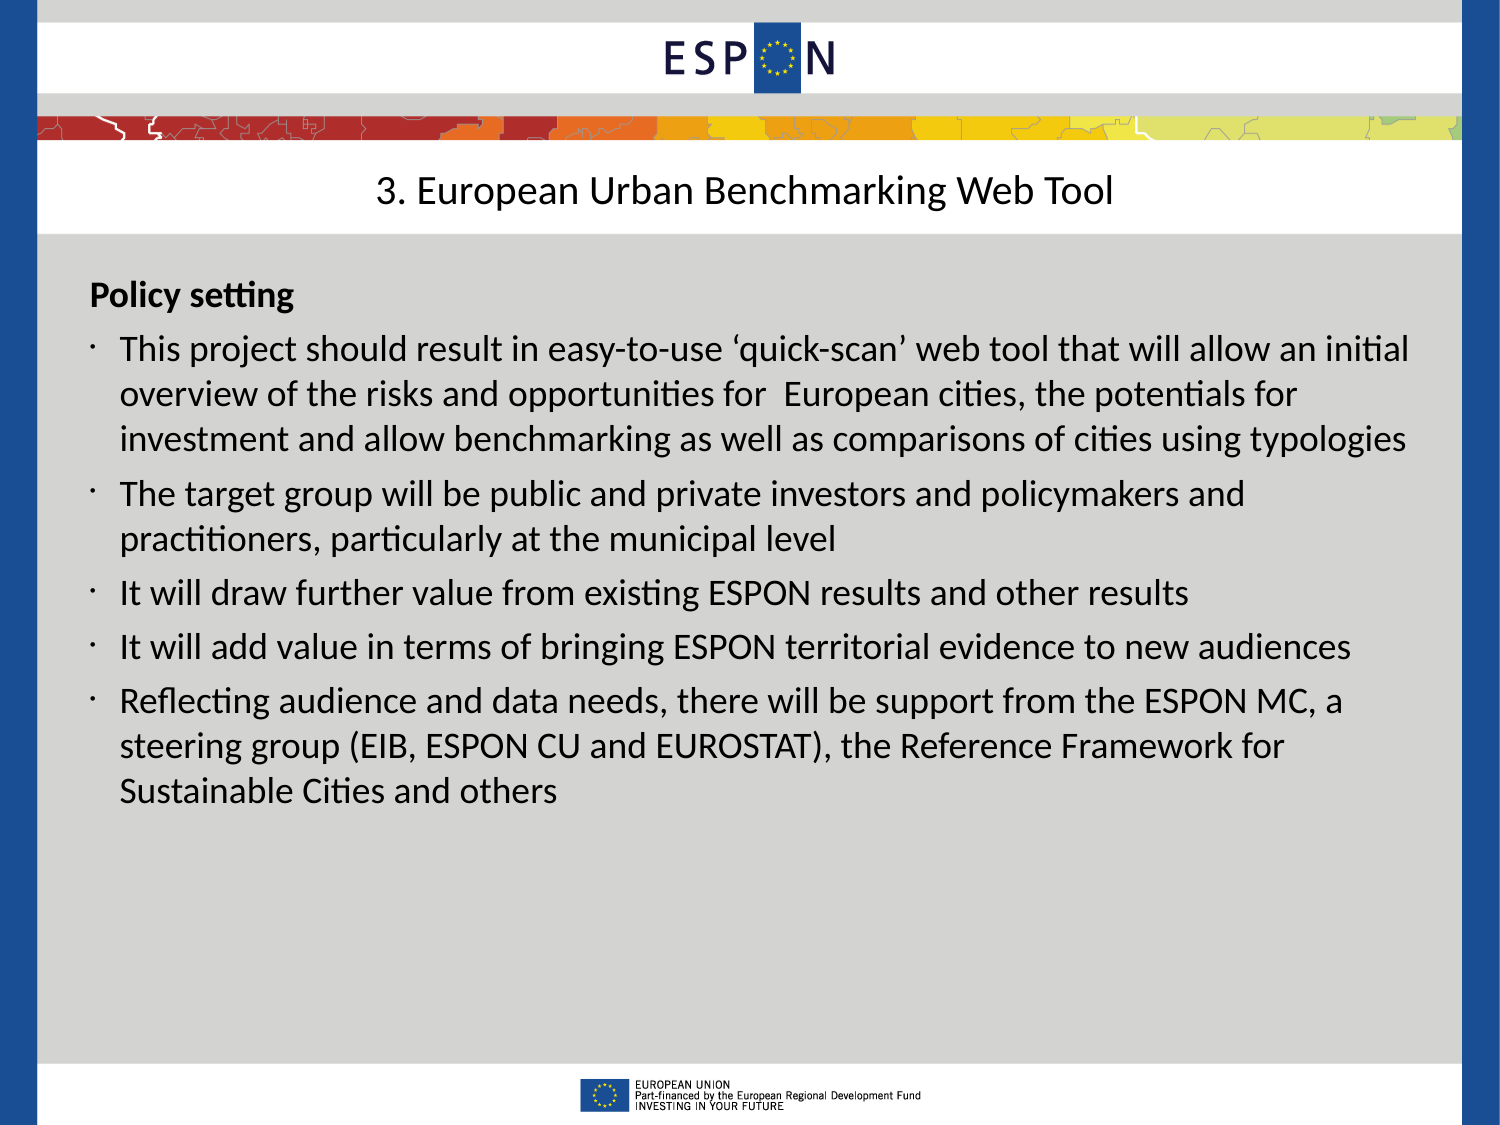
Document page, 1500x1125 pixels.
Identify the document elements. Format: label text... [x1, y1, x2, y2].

text_box 3. European Urban Benchmarking Web Tool [37, 149, 1463, 225]
picture [0, 0, 1500, 1125]
text_box Policy setting This project should result in easy-to-use ‘quick-scan’ web tool that will allow an initial overview of the risks and opportunities for European cities, the potentials for investment and allow benchmarking as well as comparisons of cities using typologies The target group will be public and private investors and policymakers and practitioners, particularly at the municipal level It will draw further value from existing ESPON results and other results It will add value in terms of bringing ESPON territorial evidence to new audiences Reflecting audience and data needs, there will be support from the ESPON MC, a steering group (EIB, ESPON CU and EUROSTAT), the Reference Framework for Sustainable Cities and others [74, 262, 1438, 1088]
